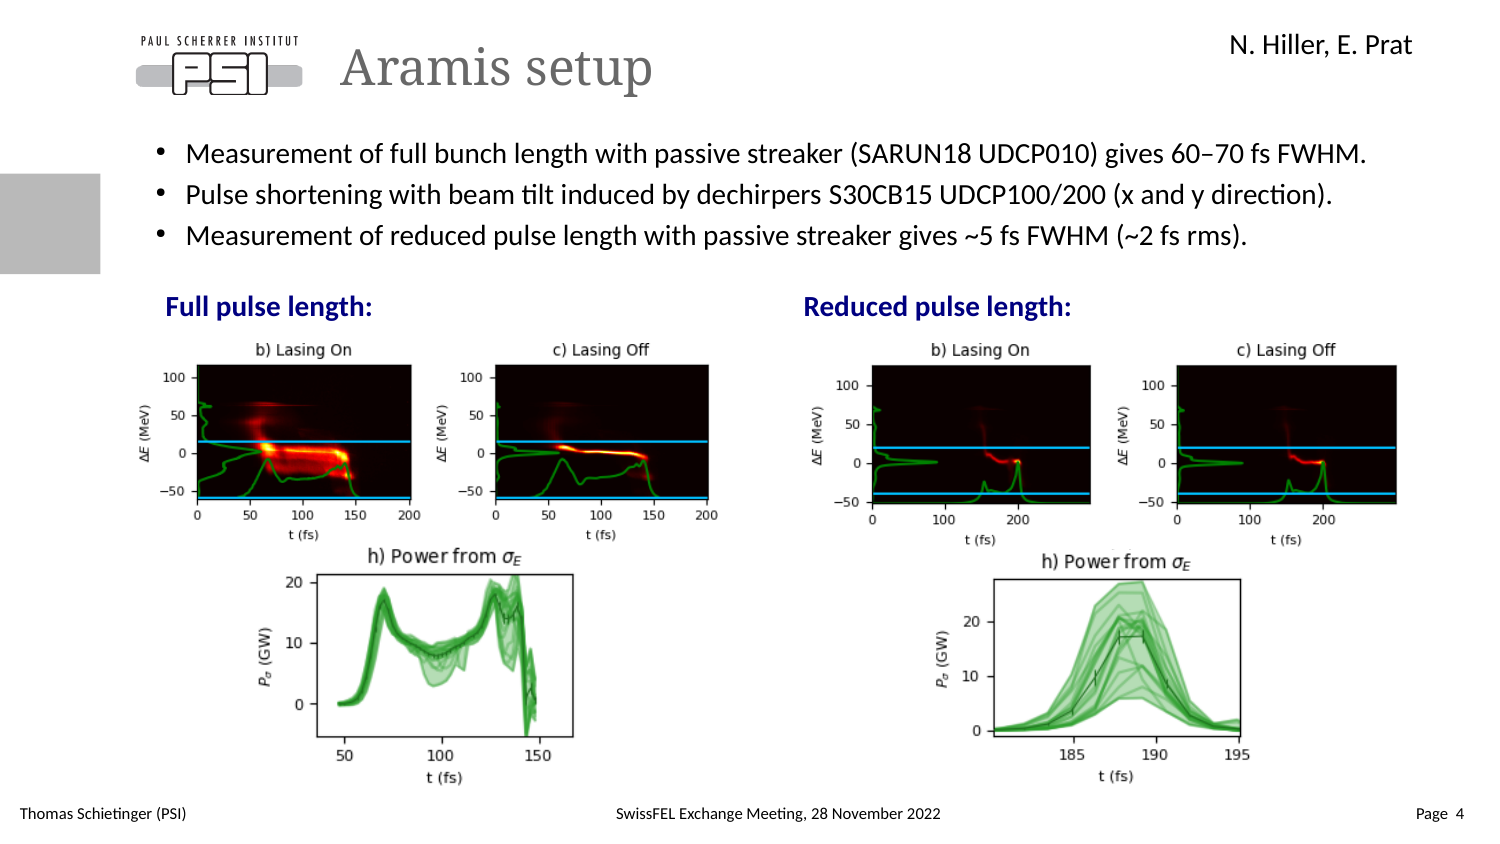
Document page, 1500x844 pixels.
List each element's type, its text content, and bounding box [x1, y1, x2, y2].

picture [122, 343, 718, 544]
text_box Reduced pulse length: [788, 287, 1149, 332]
title Aramis setup [340, 35, 1442, 98]
list Measurement of full bunch length with passive streaker (SARUN18 UDCP010) gives 60–70 fs FWHM. Pulse shortening with beam tilt induced by dechirpers S30CB15 UDCP100/200 (x and y direction). Measurement of reduced pulse length with passive streaker gives ~5 fs FWHM (~2 fs rms). [137, 134, 1382, 347]
text_box N. Hiller, E. Prat [1214, 24, 1438, 70]
picture [240, 545, 592, 792]
text_box Full pulse length: [150, 287, 401, 332]
picture [796, 343, 1405, 795]
